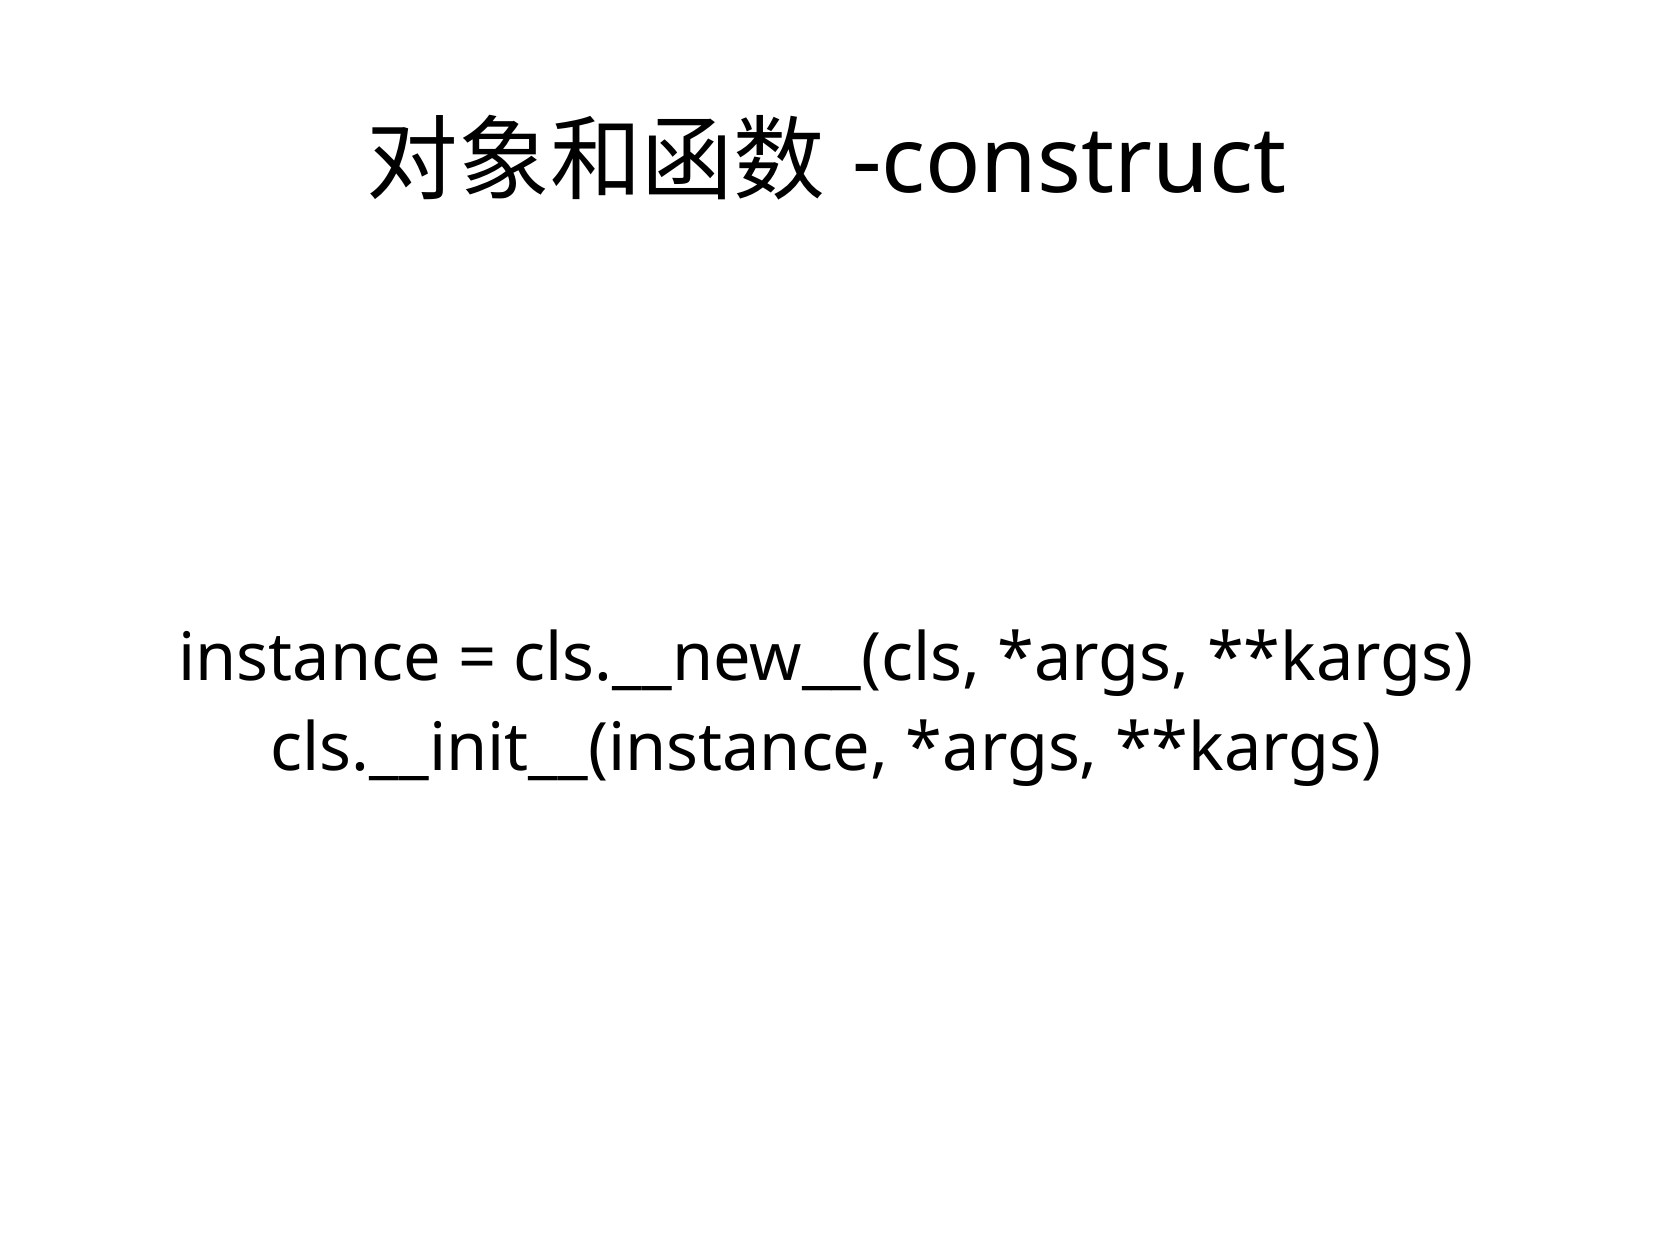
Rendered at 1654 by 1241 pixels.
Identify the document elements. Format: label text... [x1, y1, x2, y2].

subtitle instance = cls.__new__(cls, *args, **kargs) cls.__init__(instance, *args, **kargs) [82, 297, 1571, 1102]
title 对象和函数-construct [82, 56, 1571, 250]
